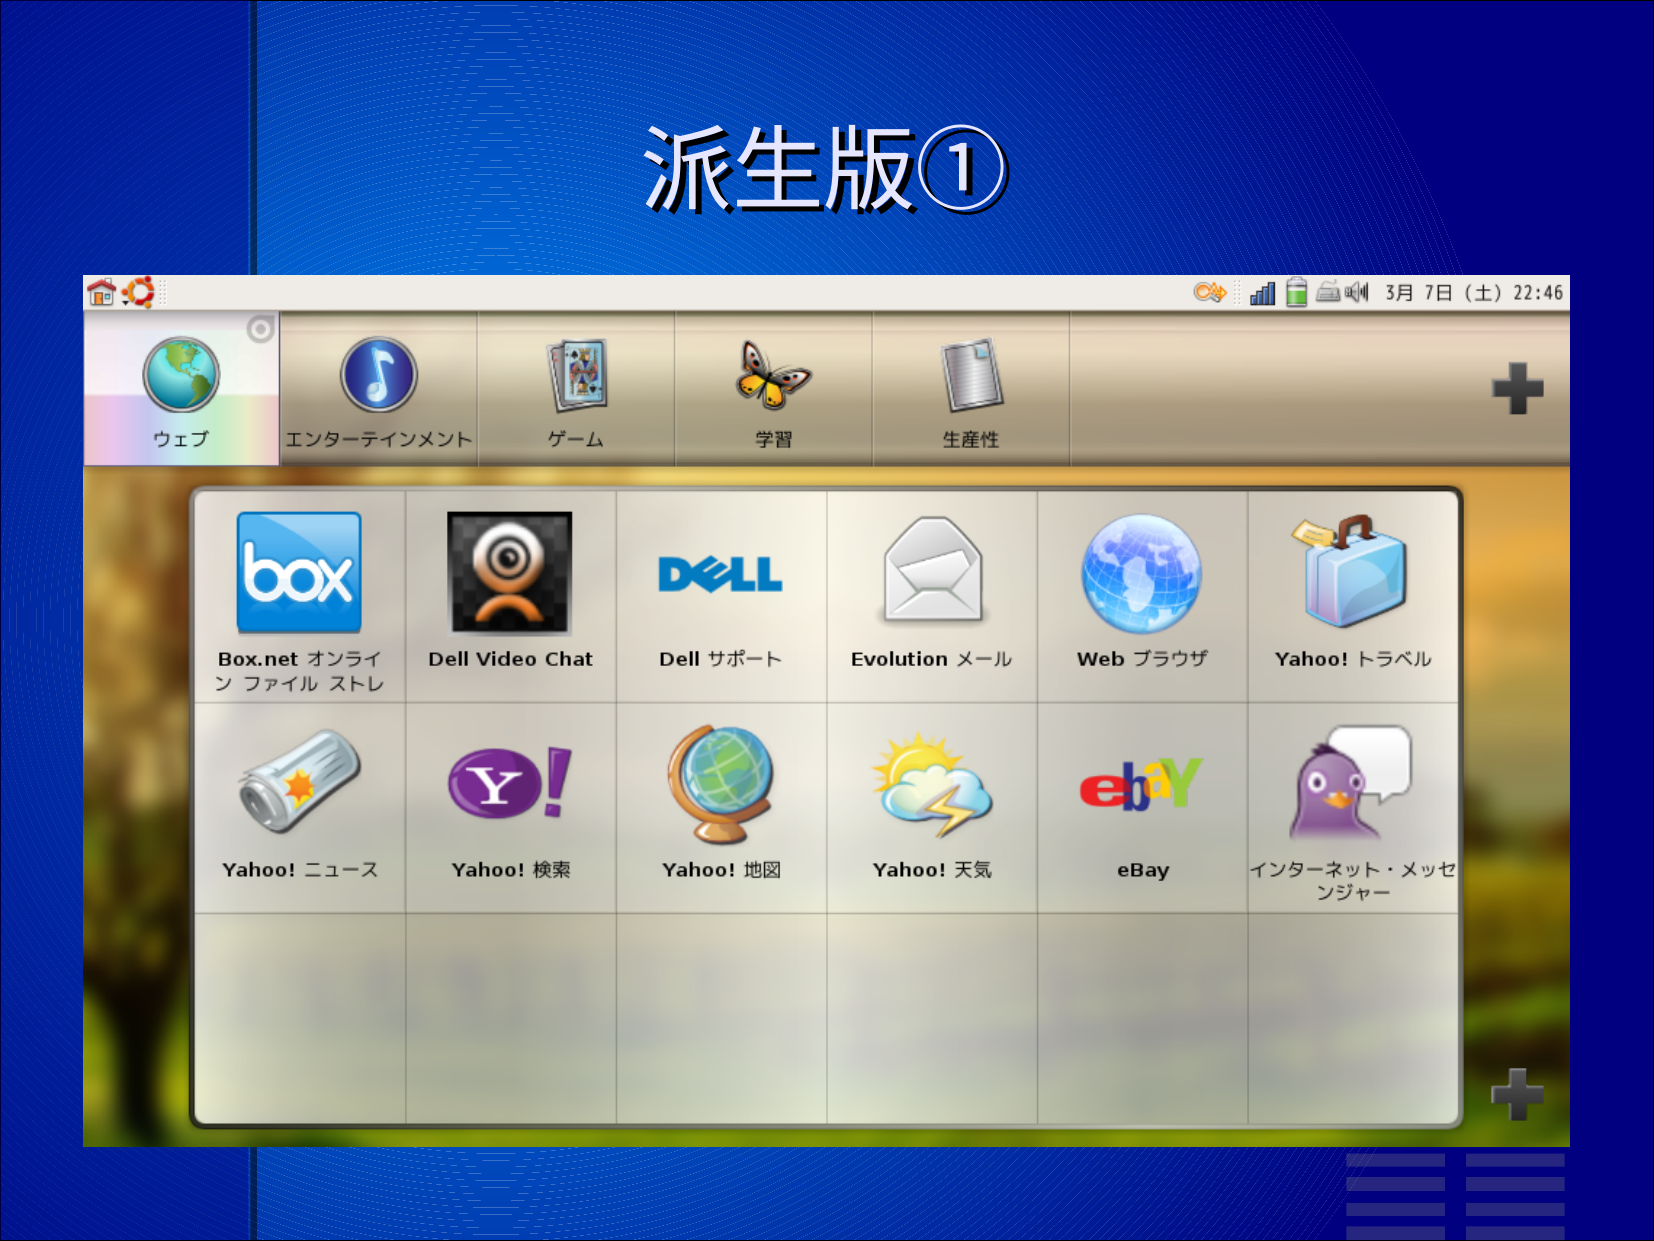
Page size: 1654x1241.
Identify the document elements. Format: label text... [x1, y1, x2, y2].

picture [83, 275, 1570, 1147]
title 派生版① [118, 58, 1531, 266]
